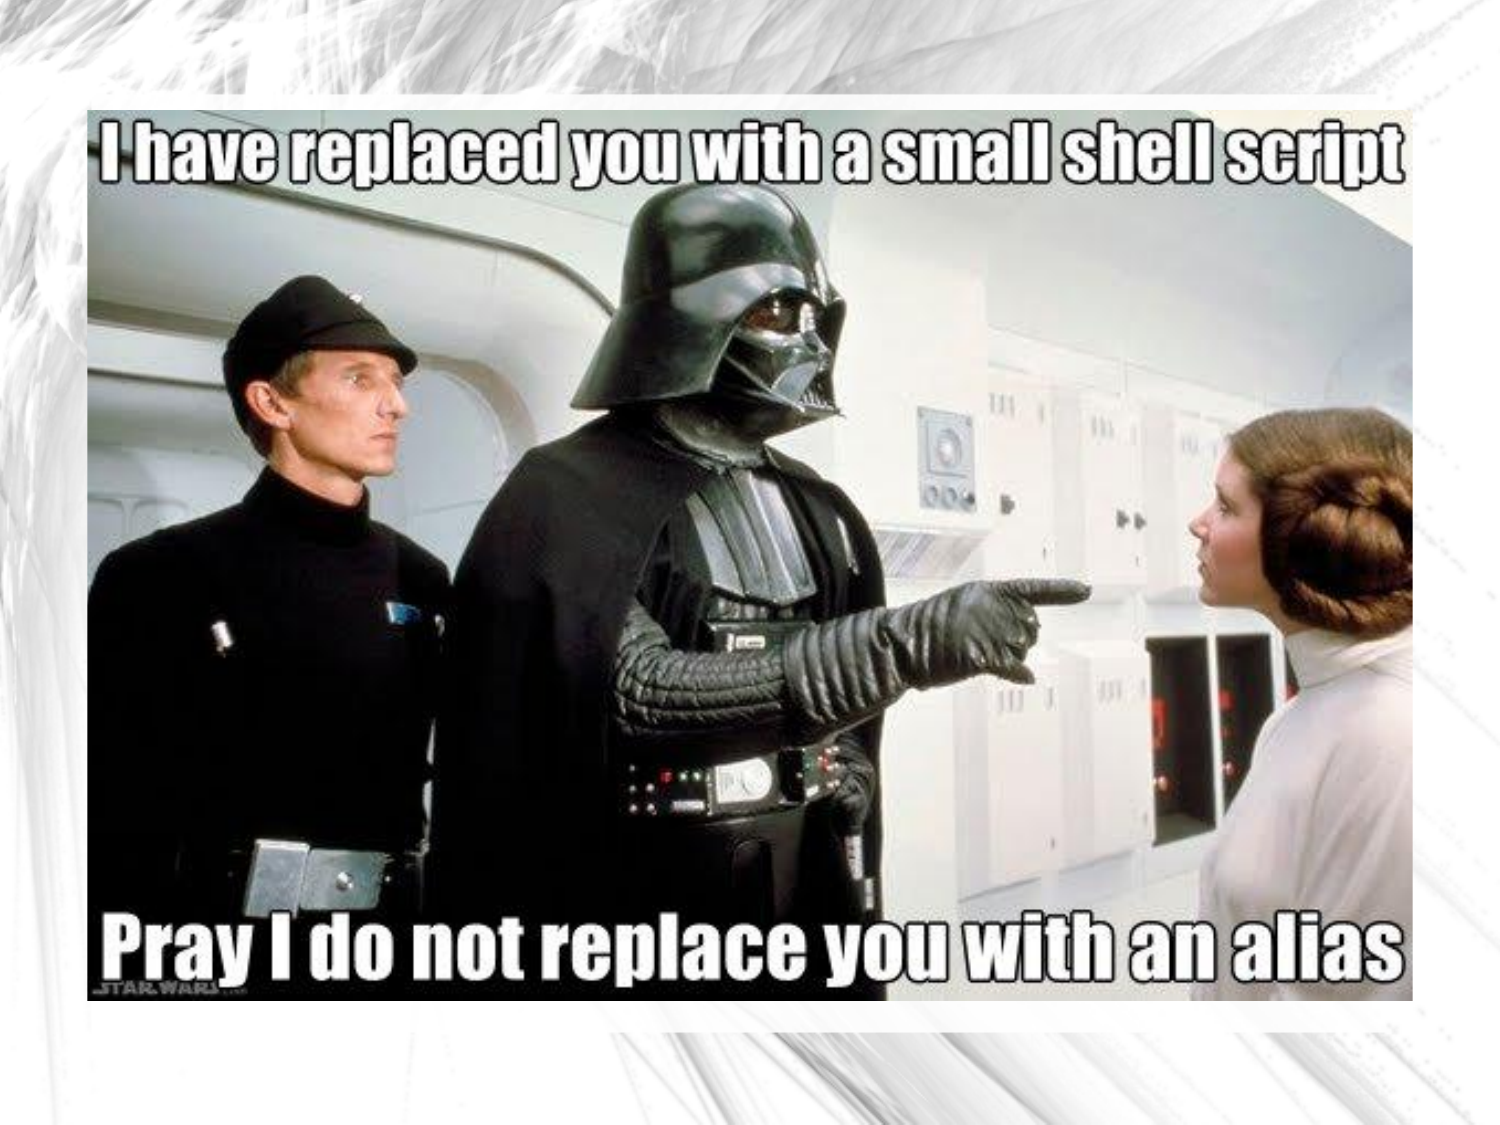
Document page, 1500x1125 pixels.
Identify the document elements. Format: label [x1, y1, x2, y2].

text_box [87, 110, 1413, 1001]
picture [0, 0, 1500, 1125]
